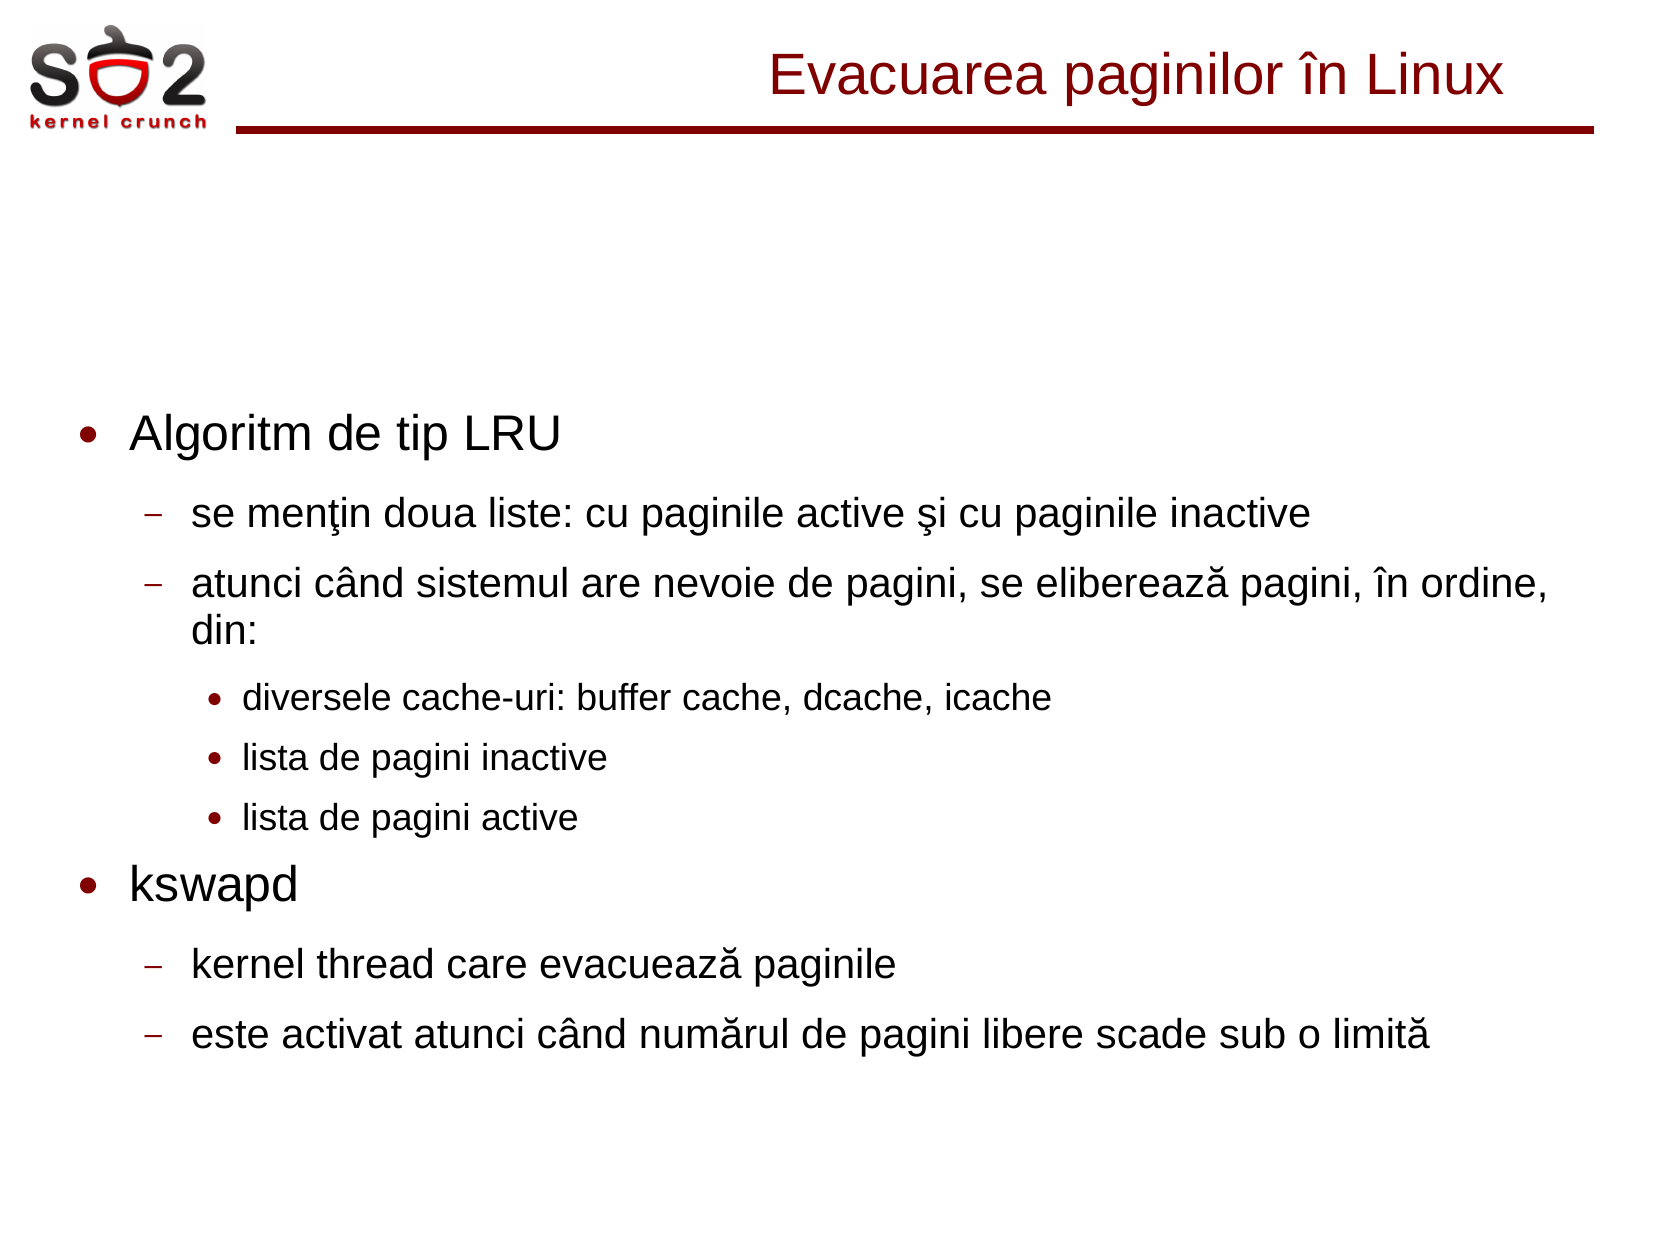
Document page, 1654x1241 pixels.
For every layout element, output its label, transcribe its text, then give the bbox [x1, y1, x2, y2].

title Evacuarea paginilor în Linux [0, 0, 1506, 148]
list Algoritm de tip LRU se menţin doua liste: cu paginile active şi cu paginile inactive atunci când sistemul are nevoie de pagini, se eliberează pagini, în ordine, din: diversele cache-uri: buffer cache, dcache, icache lista de pagini inactive lista de pagini active kswapd kernel thread care evacuează paginile este activat atunci când numărul de pagini libere scade sub o limită [59, 340, 1595, 1122]
